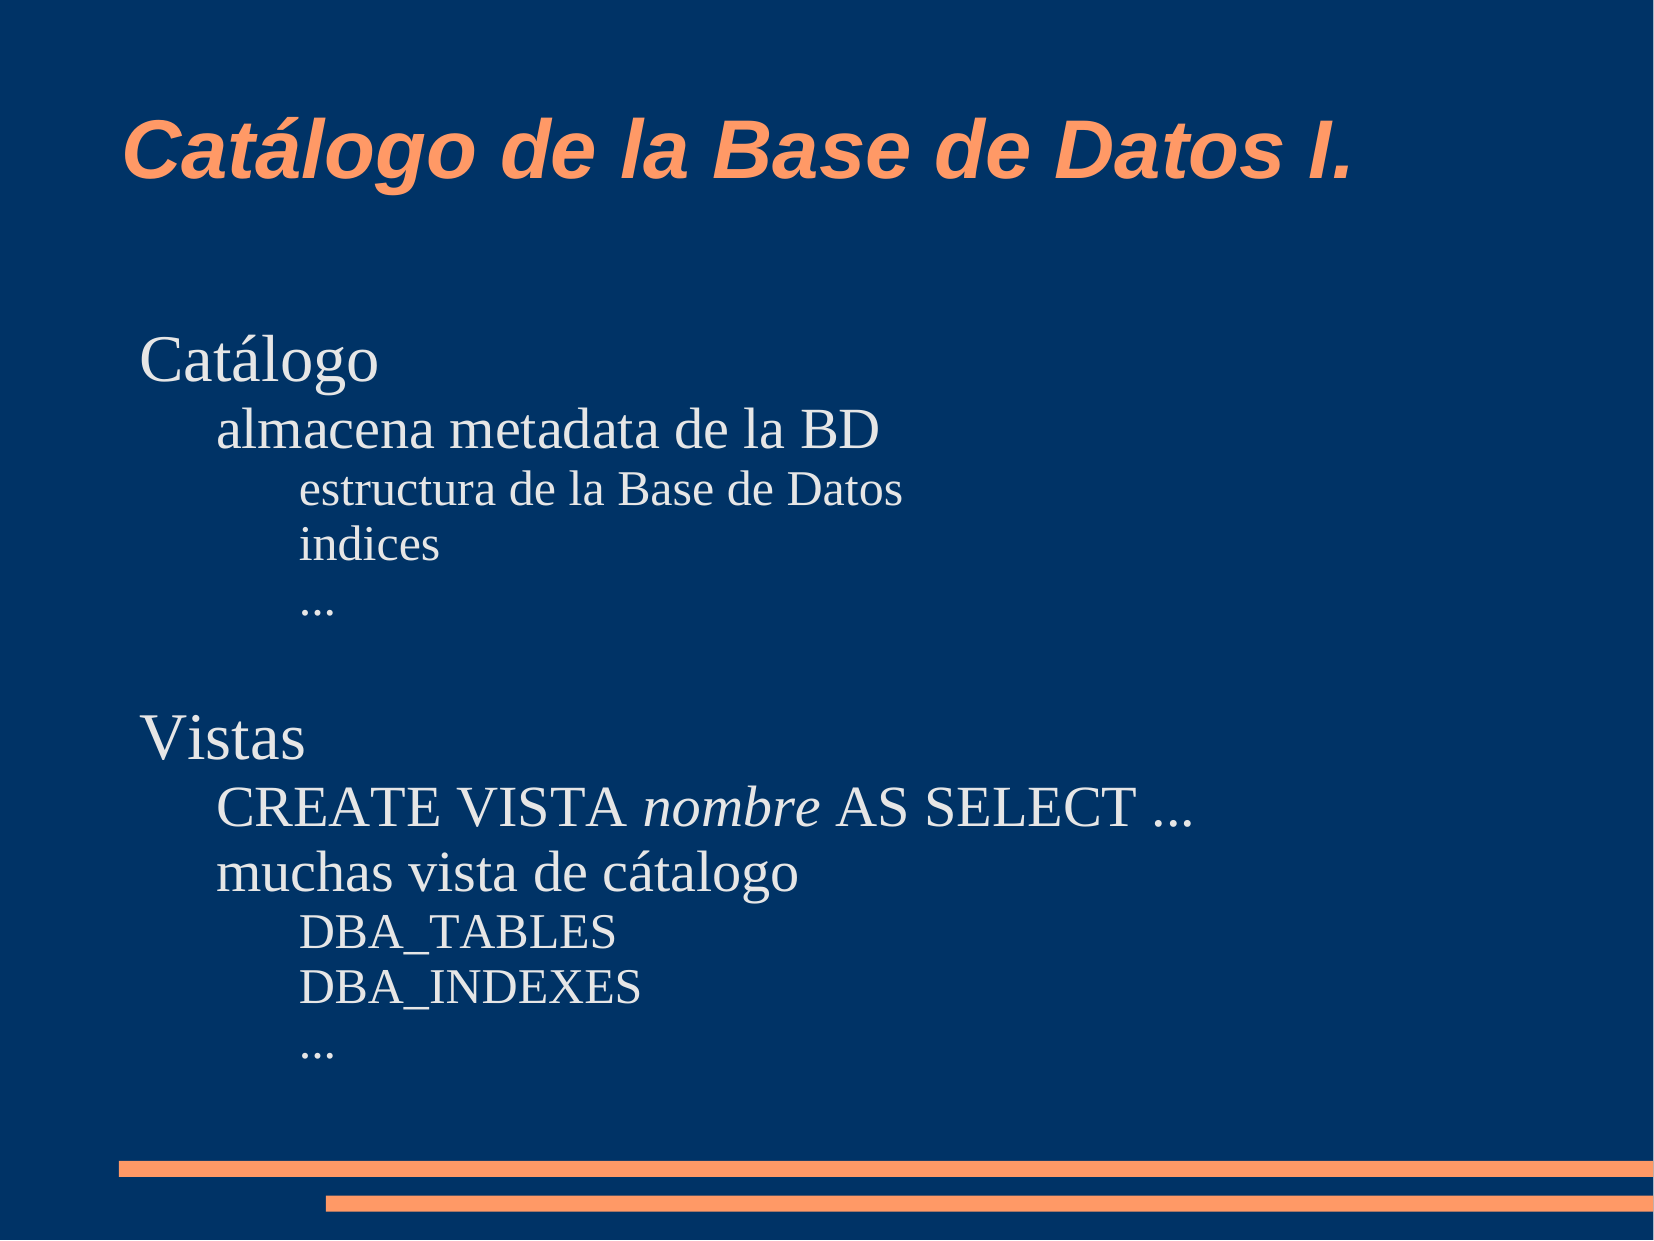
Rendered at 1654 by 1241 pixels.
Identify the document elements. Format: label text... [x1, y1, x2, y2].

title Catálogo de la Base de Datos I. [121, 53, 1534, 247]
list Catálogo almacena metadata de la BD estructura de la Base de Datos indices ... Vistas CREATE VISTA nombre AS SELECT ... muchas vista de cátalogo DBA_TABLES DBA_INDEXES ... [121, 322, 1561, 1118]
